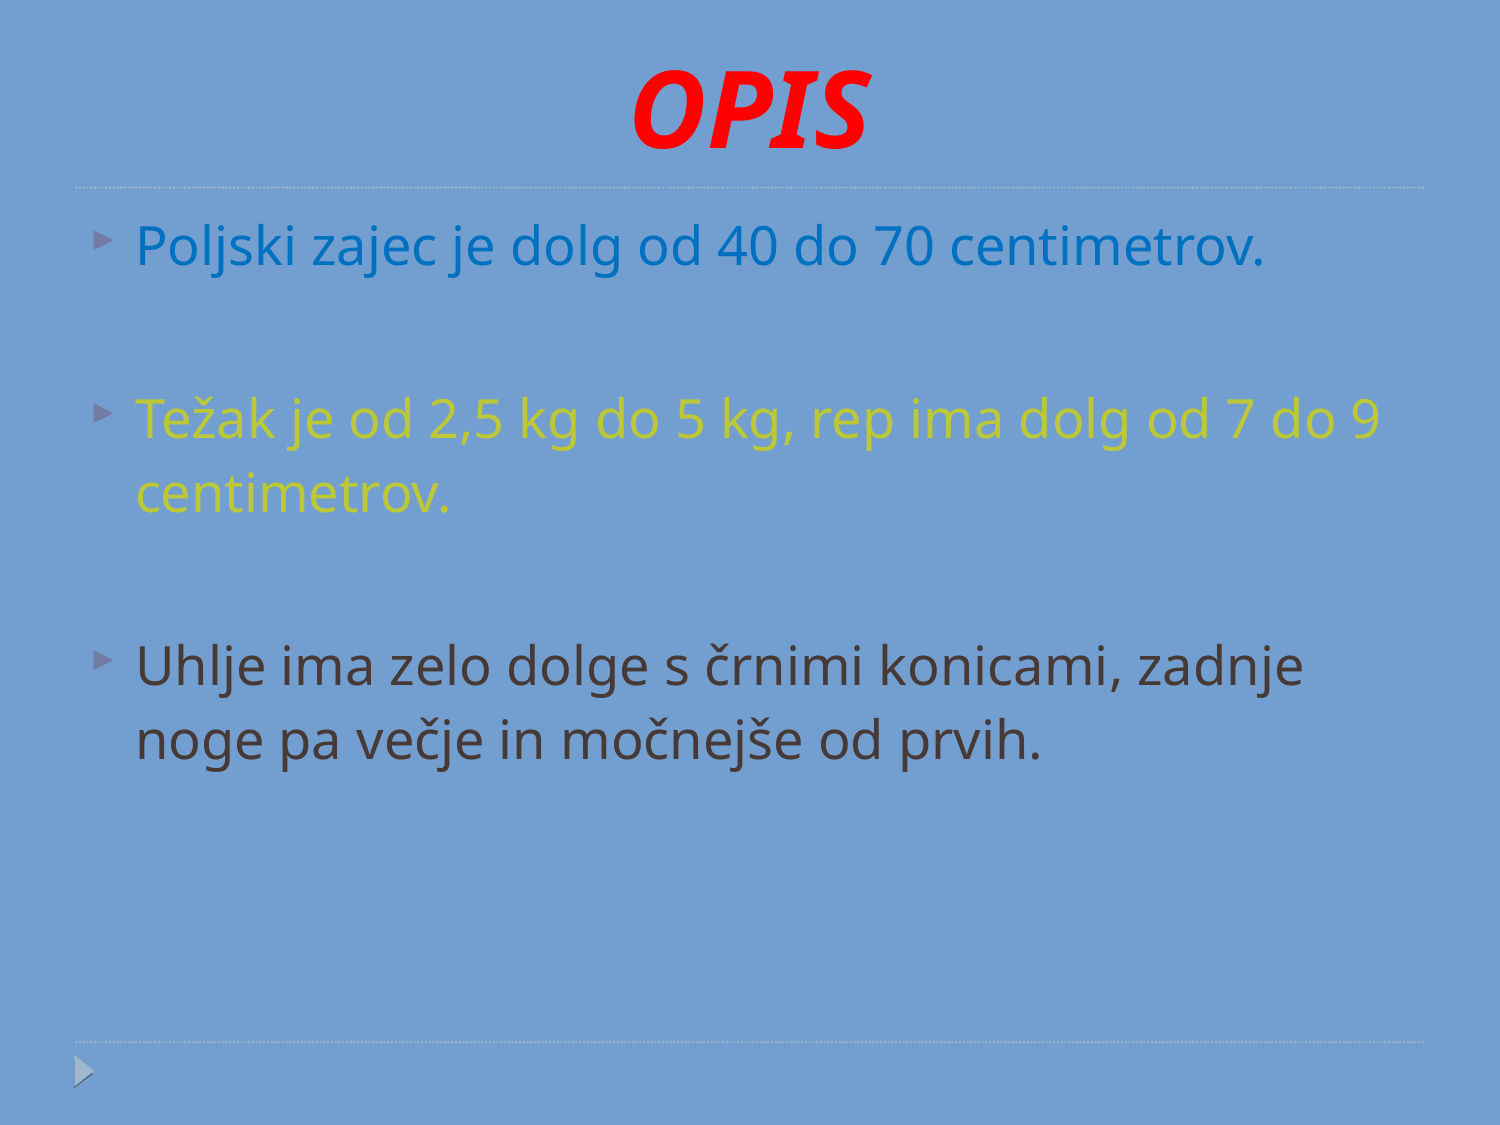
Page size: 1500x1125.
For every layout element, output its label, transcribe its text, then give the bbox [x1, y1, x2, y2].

title OPIS [75, 24, 1425, 188]
list Poljski zajec je dolg od 40 do 70 centimetrov. Težak je od 2,5 kg do 5 kg, rep ima dolg od 7 do 9 centimetrov. Uhlje ima zelo dolge s črnimi konicami, zadnje noge pa večje in močnejše od prvih. [75, 200, 1425, 1010]
